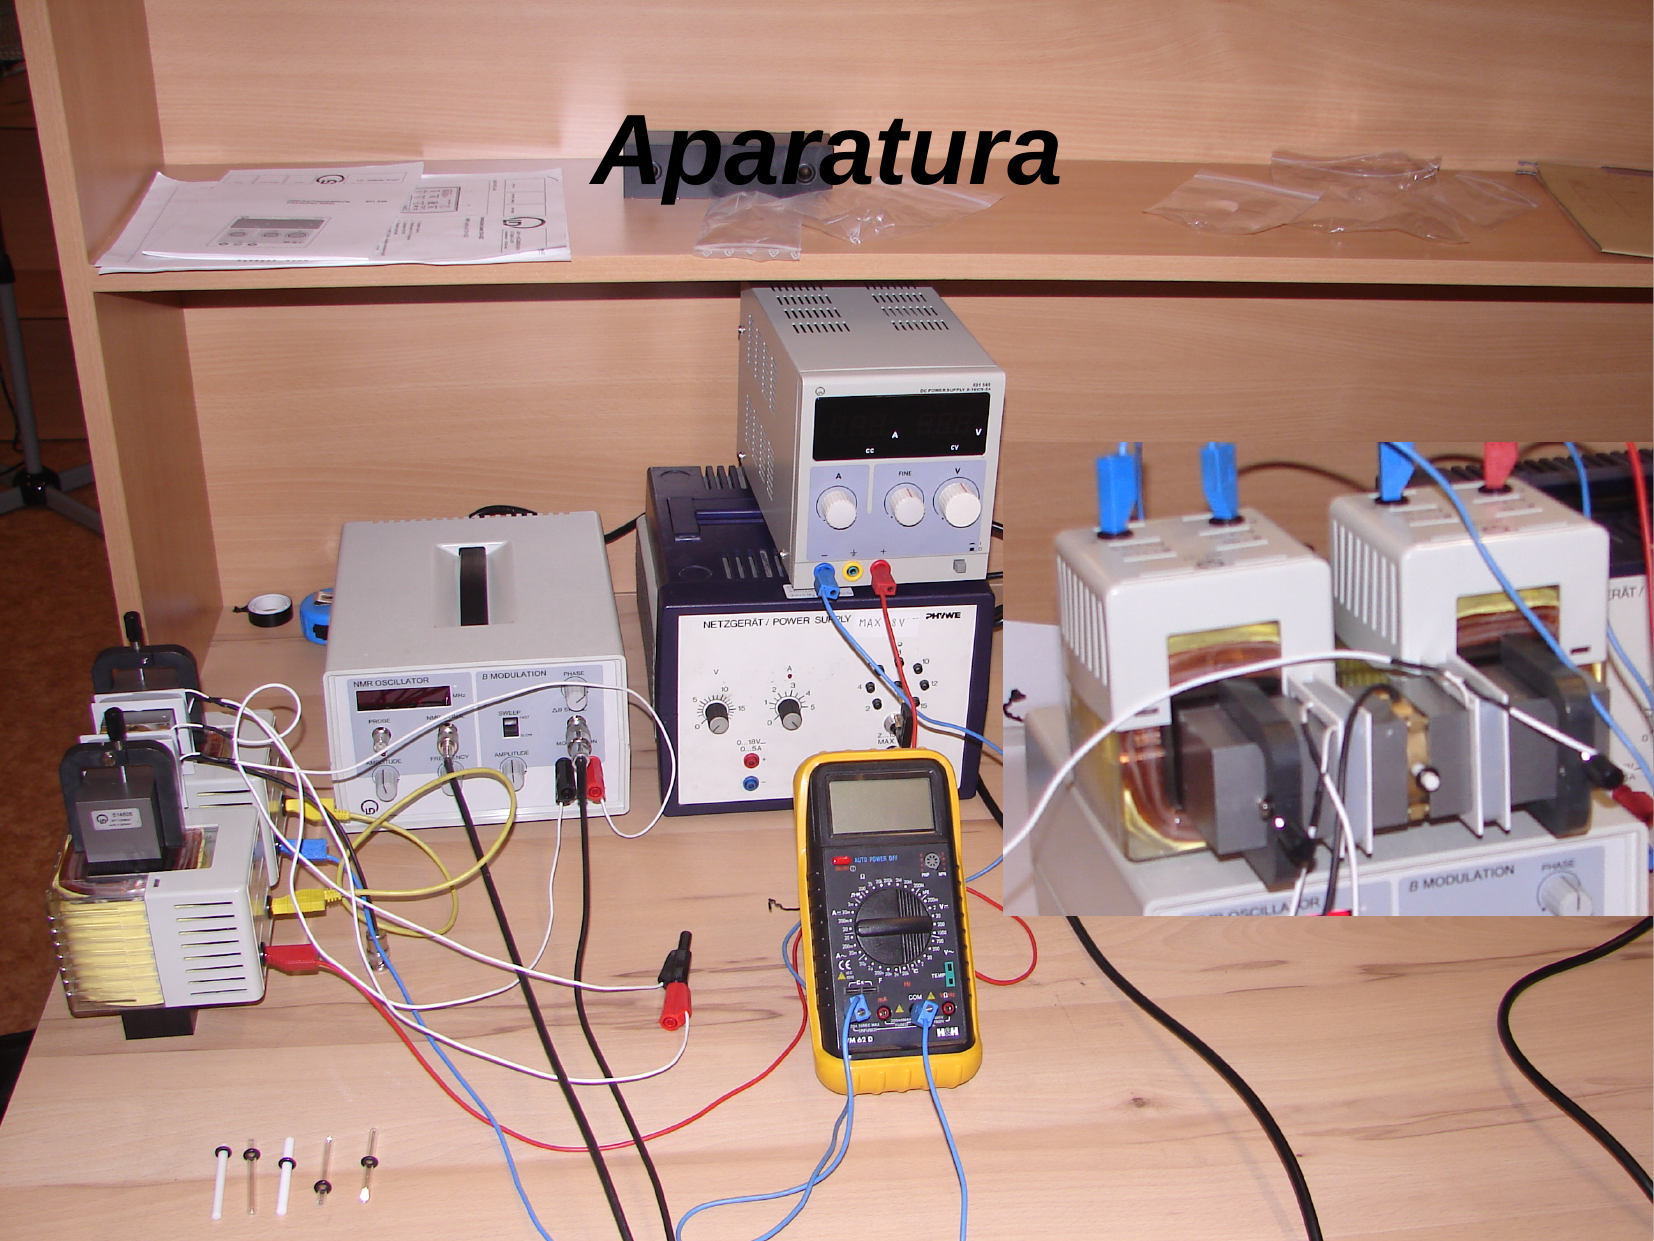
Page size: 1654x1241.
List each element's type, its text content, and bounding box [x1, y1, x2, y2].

picture [0, 0, 1654, 1241]
title Aparatura [121, 46, 1534, 254]
